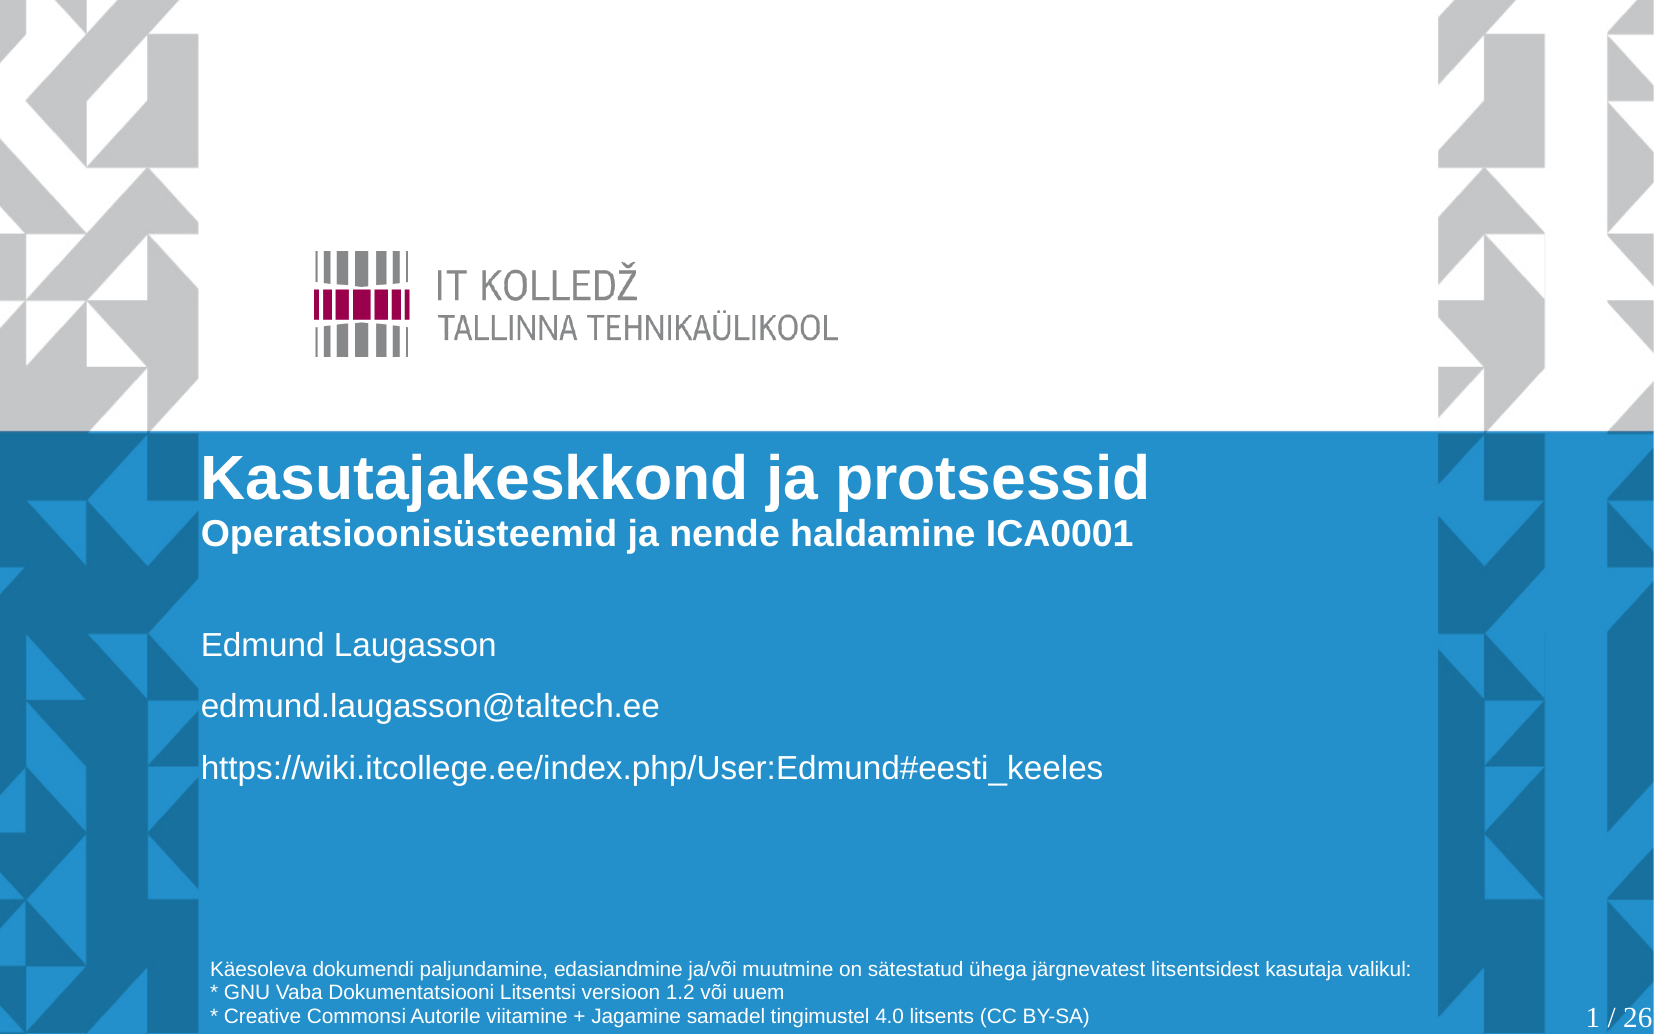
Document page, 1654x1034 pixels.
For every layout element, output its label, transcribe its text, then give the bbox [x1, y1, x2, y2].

picture [0, 0, 1654, 1034]
list Edmund Laugasson edmund.laugasson@taltech.ee https://wiki.itcollege.ee/index.php/User:Edmund#eesti_keeles [200, 625, 1441, 934]
title Kasutajakeskkond ja protsessid Operatsioonisüsteemid ja nende haldamine ICA0001 [200, 442, 1430, 603]
